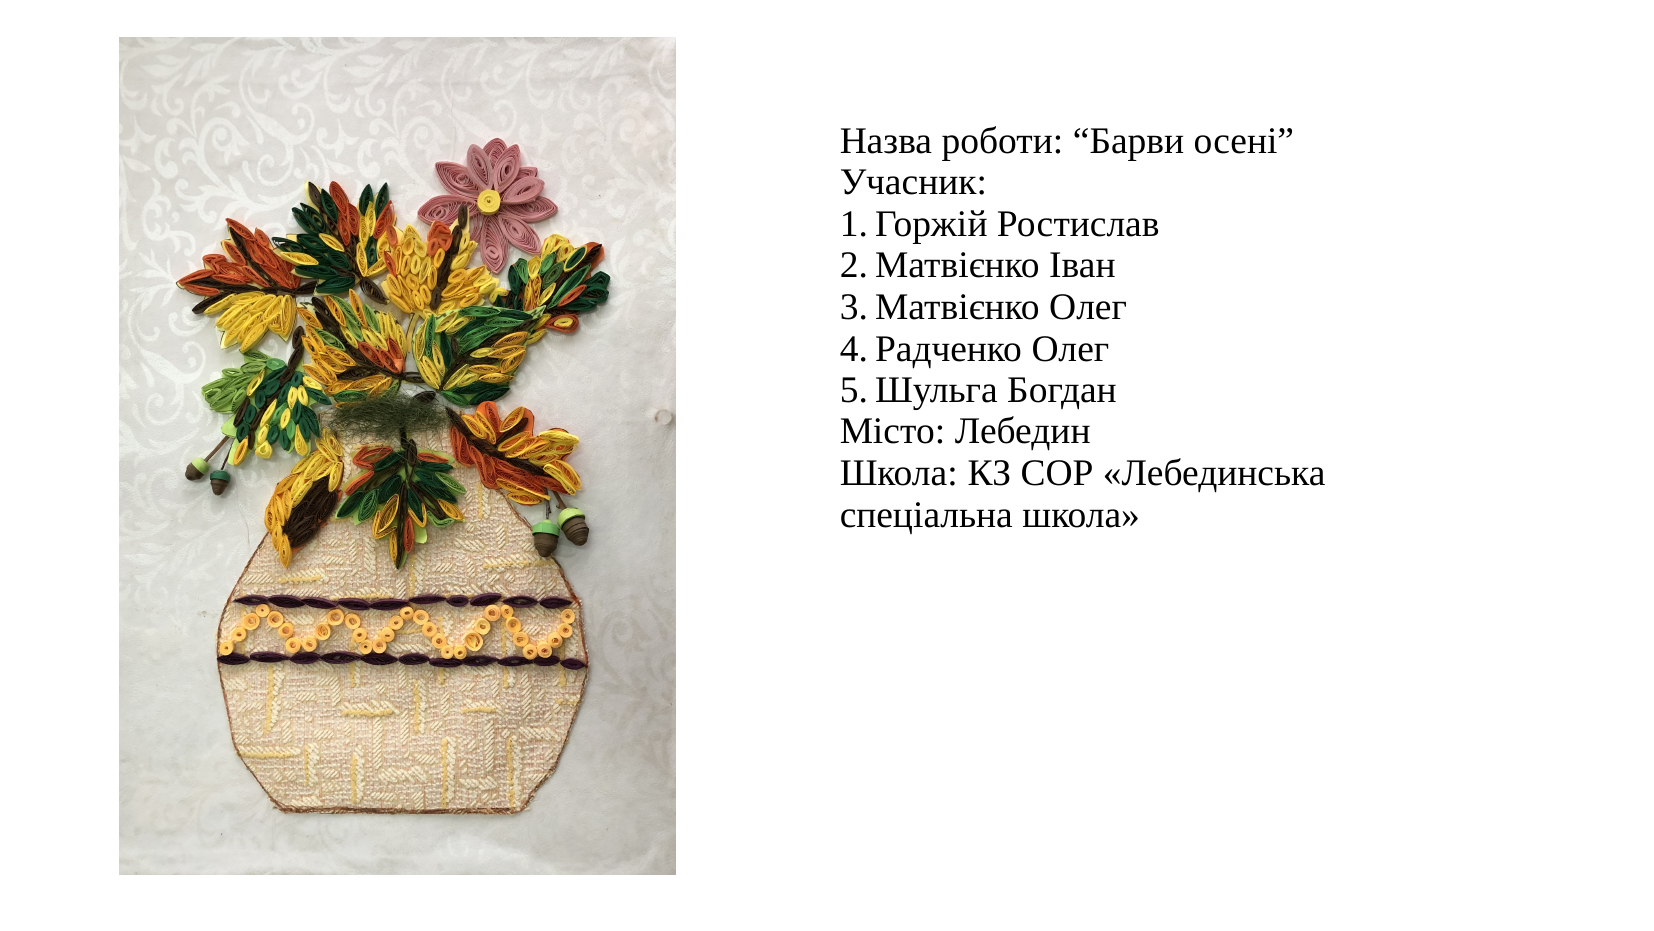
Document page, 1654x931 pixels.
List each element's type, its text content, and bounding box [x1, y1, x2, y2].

text_box Назва роботи: “Барви осені” Учасник: Горжій Ростислав Матвієнко Іван Матвієнко Олег Радченко Олег Шульга Богдан Місто: Лебедин Школа: КЗ СОР «Лебединська спеціальна школа» [825, 112, 1351, 543]
picture [119, 37, 676, 875]
